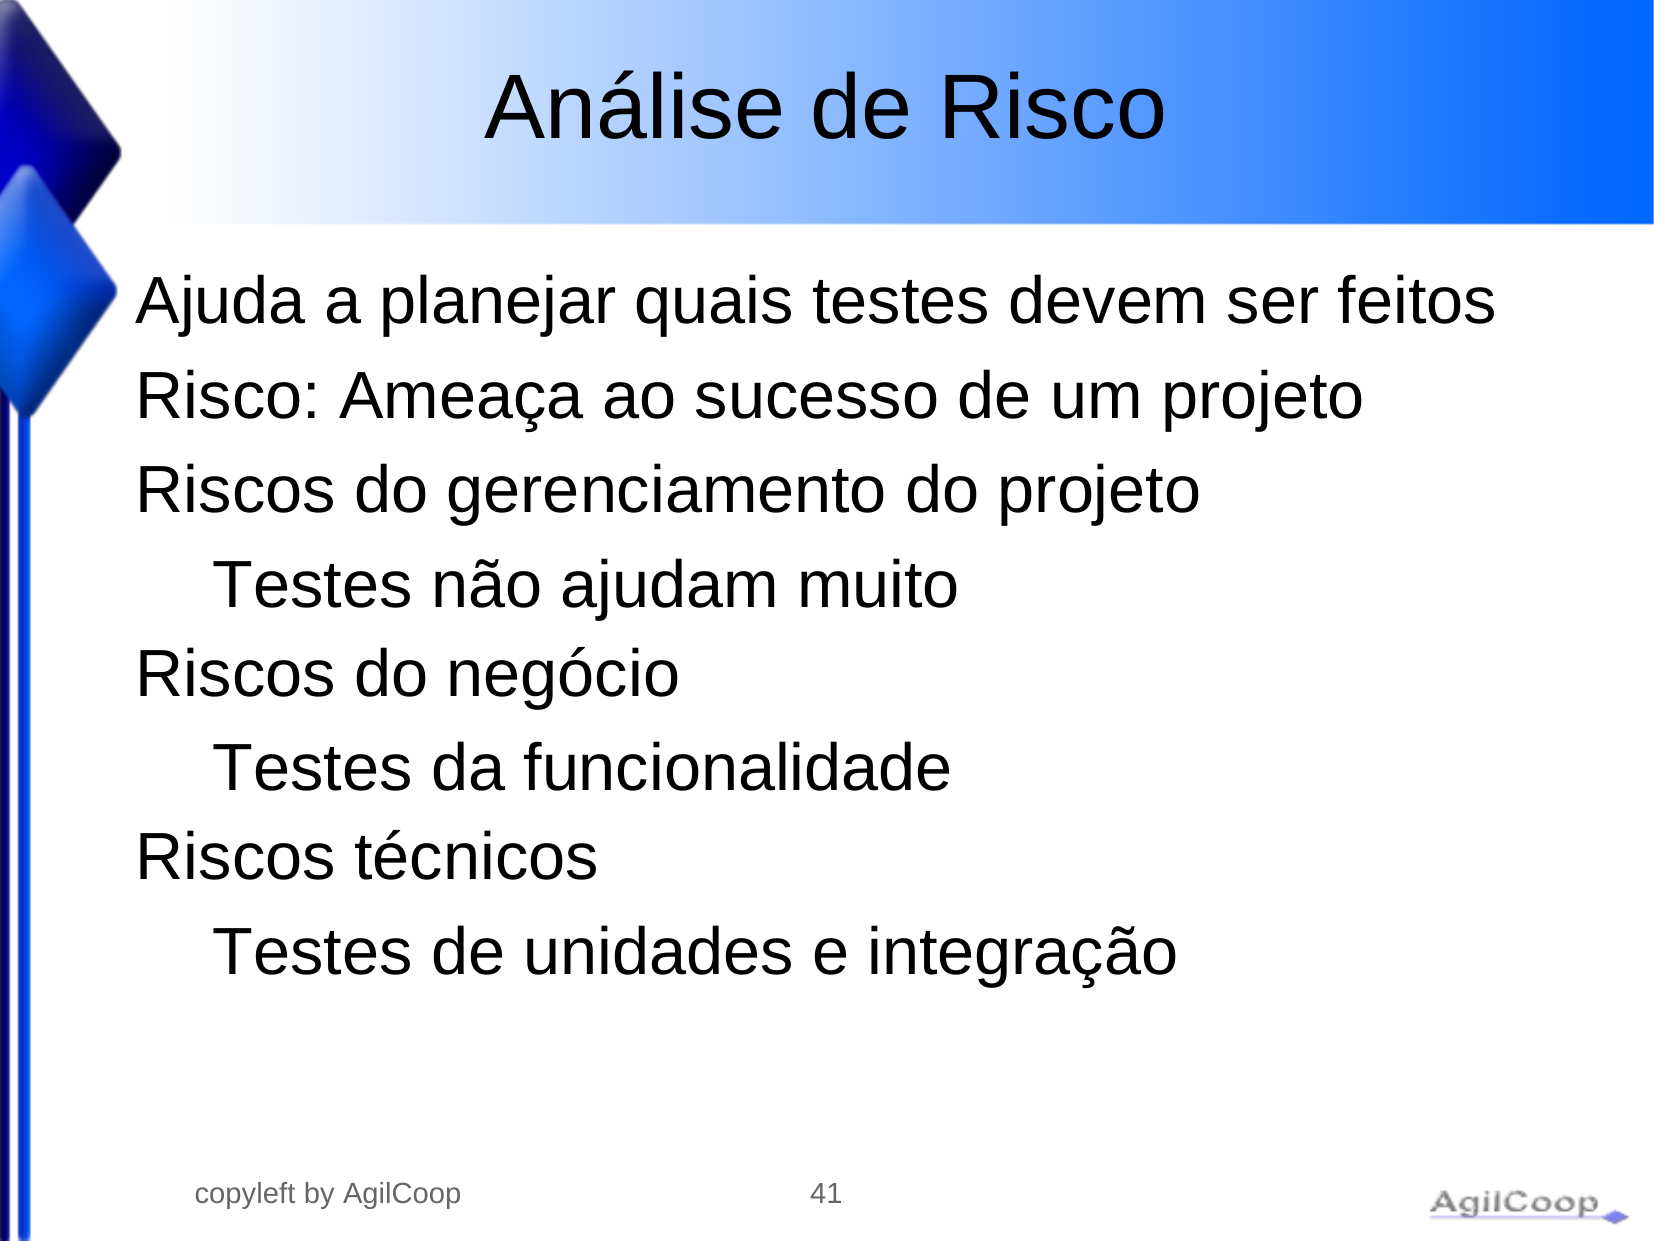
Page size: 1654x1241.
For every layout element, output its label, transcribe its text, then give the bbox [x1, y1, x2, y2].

picture [0, 0, 1654, 1241]
list Ajuda a planejar quais testes devem ser feitos Risco: Ameaça ao sucesso de um projeto Riscos do gerenciamento do projeto Testes não ajudam muito Riscos do negócio Testes da funcionalidade Riscos técnicos Testes de unidades e integração [118, 271, 1607, 1024]
title Análise de Risco [82, 60, 1571, 163]
